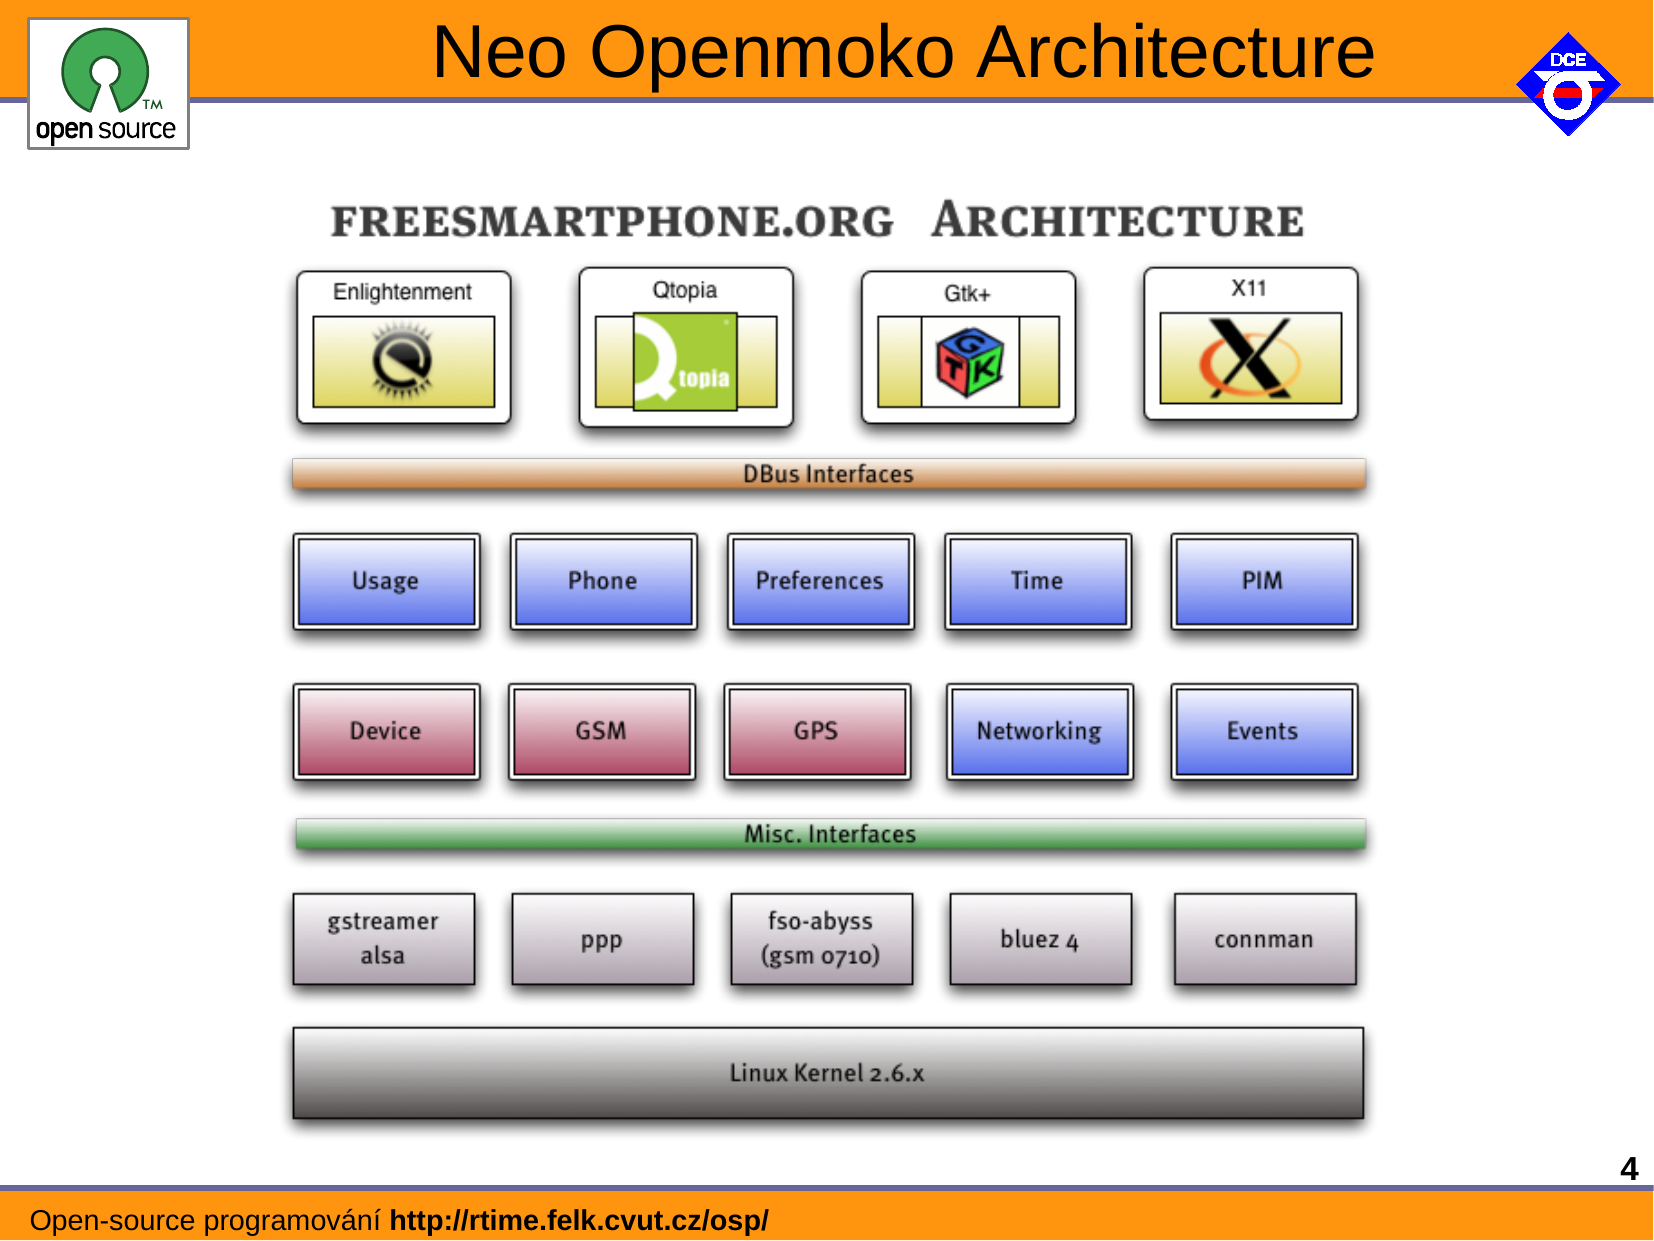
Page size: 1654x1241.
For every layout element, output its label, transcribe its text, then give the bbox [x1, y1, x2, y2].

picture [255, 146, 1399, 1163]
title Neo Openmoko Architecture [178, 4, 1631, 98]
